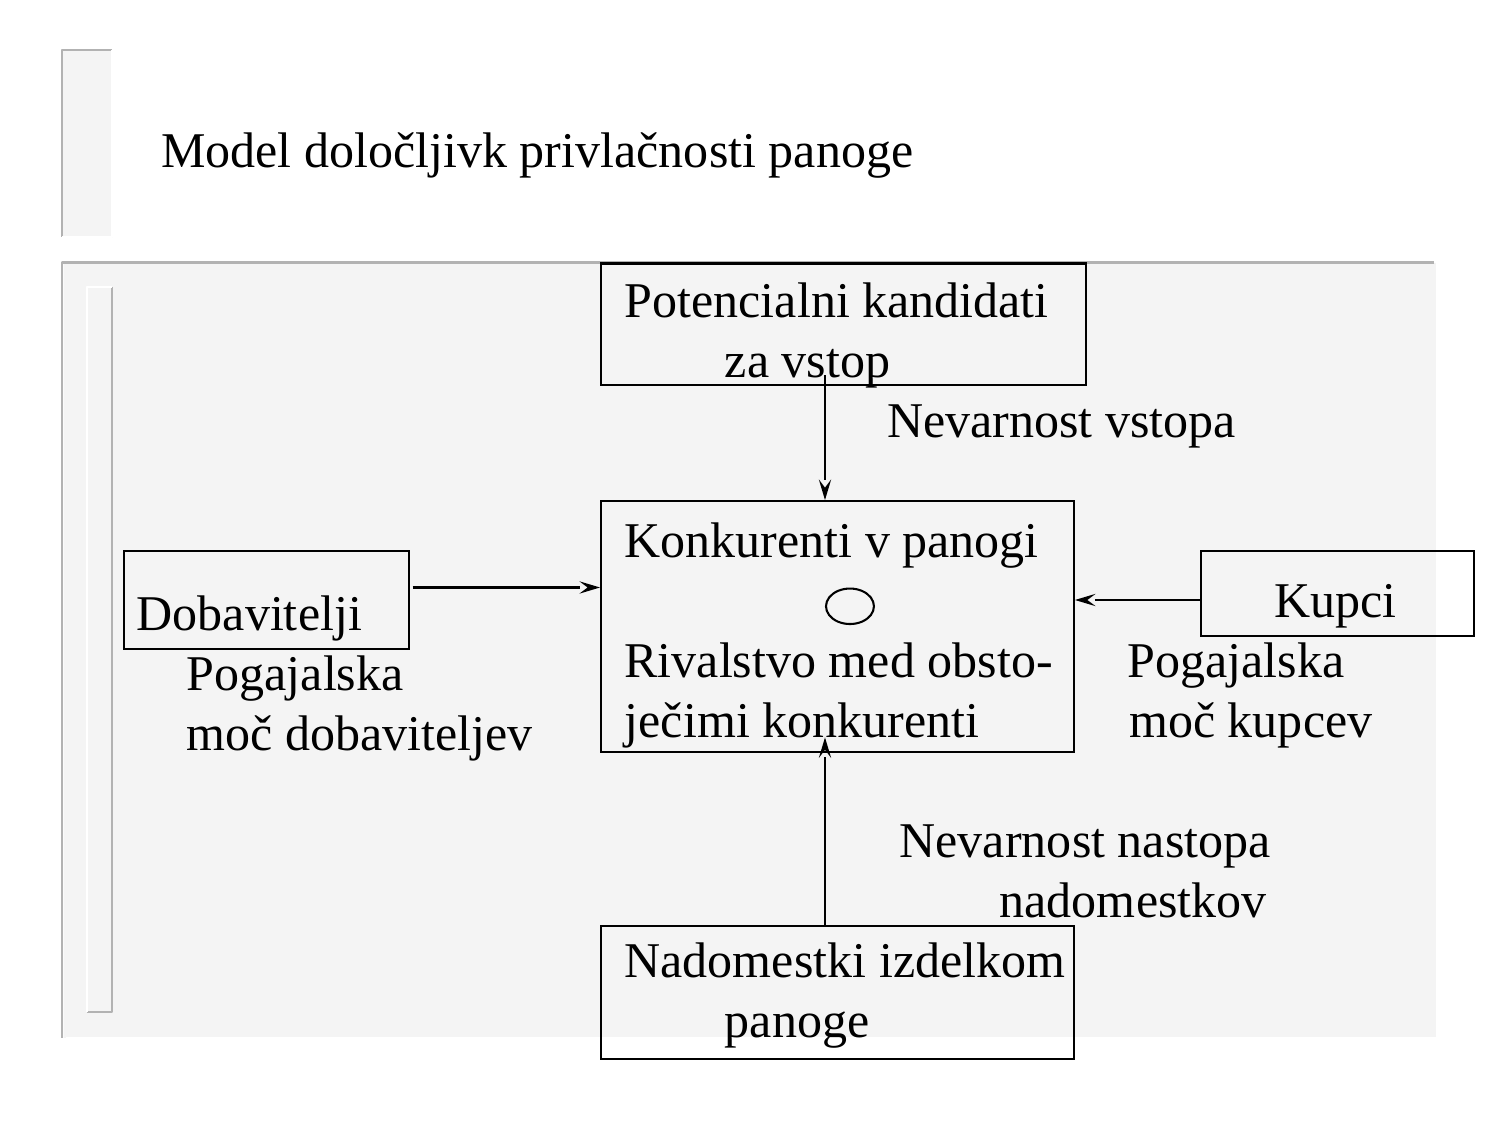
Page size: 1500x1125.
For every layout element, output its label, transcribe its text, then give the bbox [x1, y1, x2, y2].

text_box Potencialni kandidati za vstop Nevarnost vstopa Konkurenti v panogi Kupci Rivalstvo med obsto- Pogajalska ječimi konkurenti moč kupcev Nevarnost nastopa nadomestkov Nadomestki izdelkom panoge [609, 265, 1085, 384]
text_box Potencialni kandidati za vstop Nevarnost vstopa Konkurenti v panogi Kupci Rivalstvo med obsto- Pogajalska ječimi konkurenti moč kupcev Nevarnost nastopa nadomestkov Nadomestki izdelkom panoge [609, 502, 1073, 751]
text_box Potencialni kandidati za vstop Nevarnost vstopa Konkurenti v panogi Kupci Rivalstvo med obsto- Pogajalska ječimi konkurenti moč kupcev Nevarnost nastopa nadomestkov Nadomestki izdelkom panoge [1202, 552, 1413, 635]
text_box Potencialni kandidati za vstop Nevarnost vstopa Konkurenti v panogi Kupci Rivalstvo med obsto- Pogajalska ječimi konkurenti moč kupcev Nevarnost nastopa nadomestkov Nadomestki izdelkom panoge [609, 927, 1073, 1056]
text_box Model določljivk privlačnosti panoge [146, 109, 930, 186]
text_box Dobavitelji Pogajalska moč dobaviteljev [125, 572, 408, 648]
text_box Dobavitelji Pogajalska moč dobaviteljev [121, 572, 549, 768]
text_box Potencialni kandidati za vstop Nevarnost vstopa Konkurenti v panogi Kupci Rivalstvo med obsto- Pogajalska ječimi konkurenti moč kupcev Nevarnost nastopa nadomestkov Nadomestki izdelkom panoge [609, 259, 1413, 1056]
